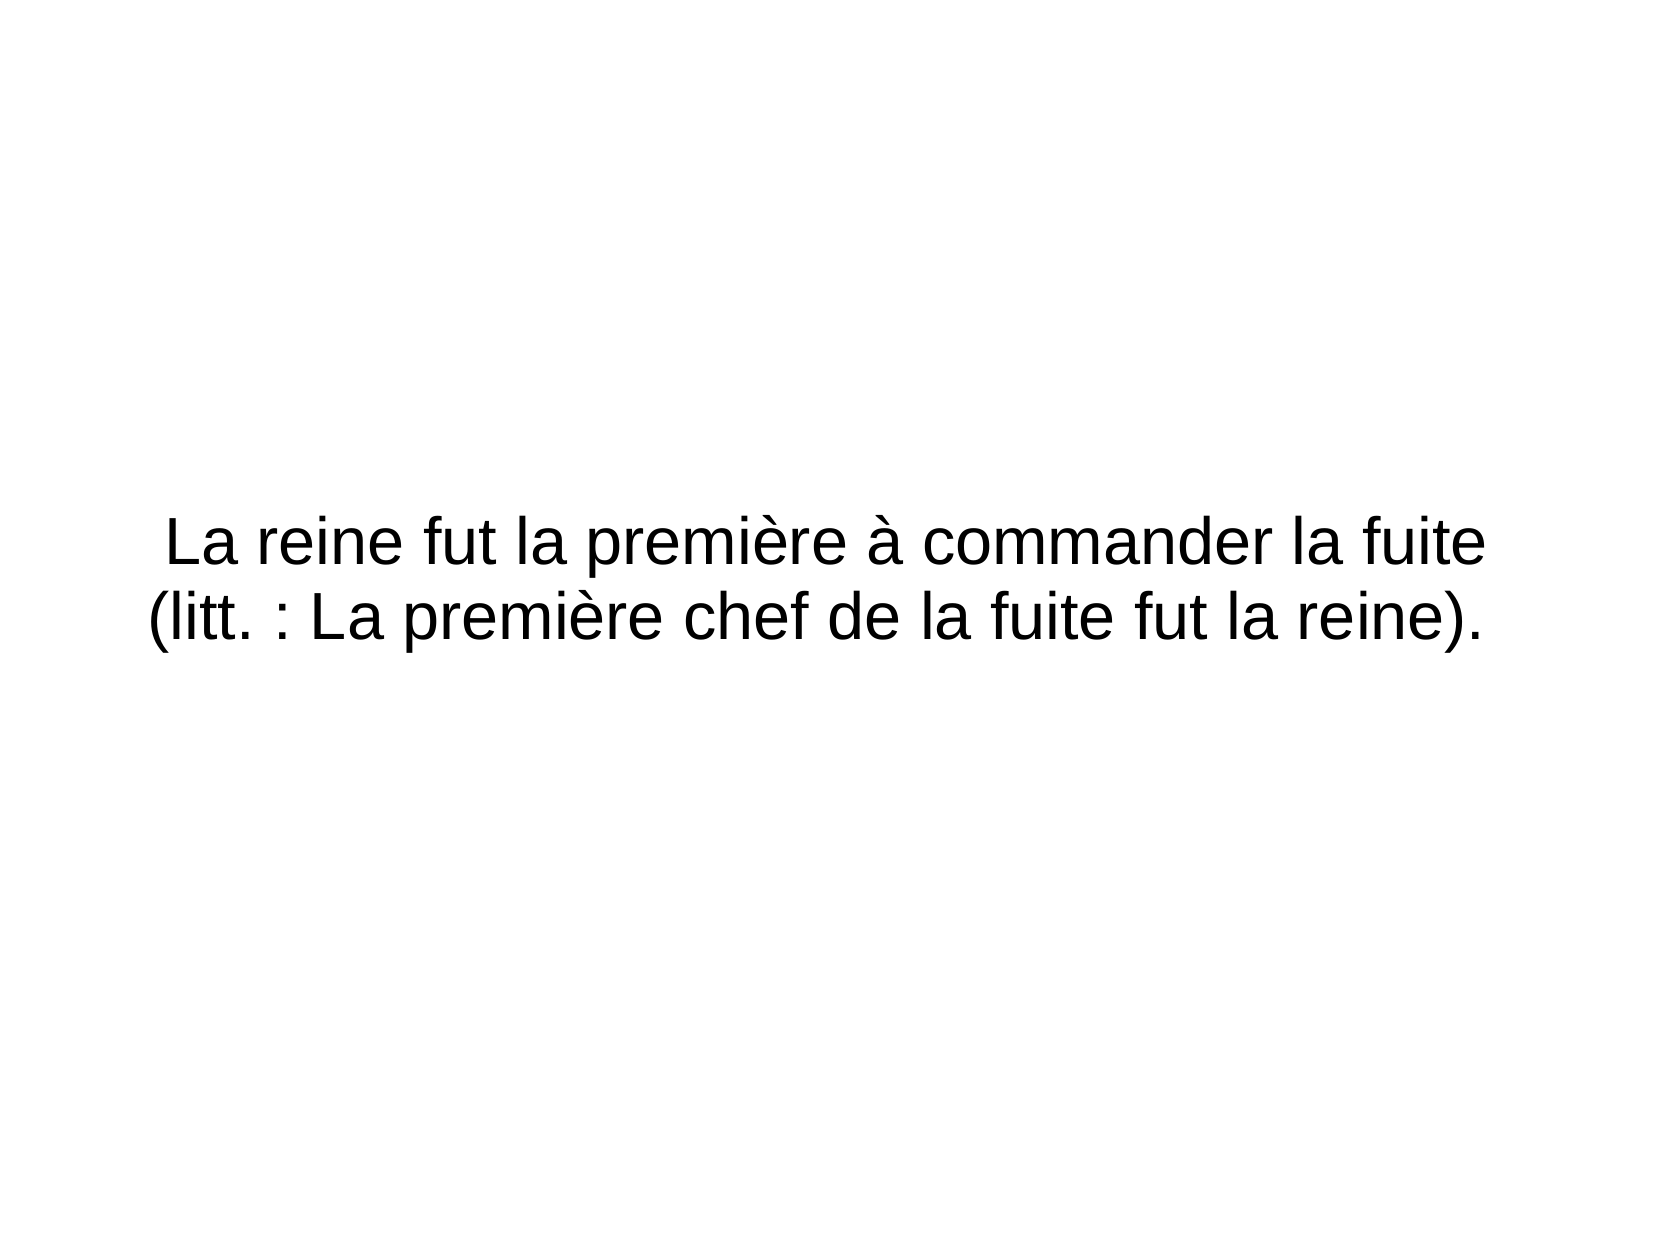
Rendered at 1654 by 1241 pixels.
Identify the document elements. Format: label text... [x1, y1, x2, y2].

subtitle La reine fut la première à commander la fuite (litt. : La première chef de la fuite fut la reine). [82, 49, 1571, 1109]
